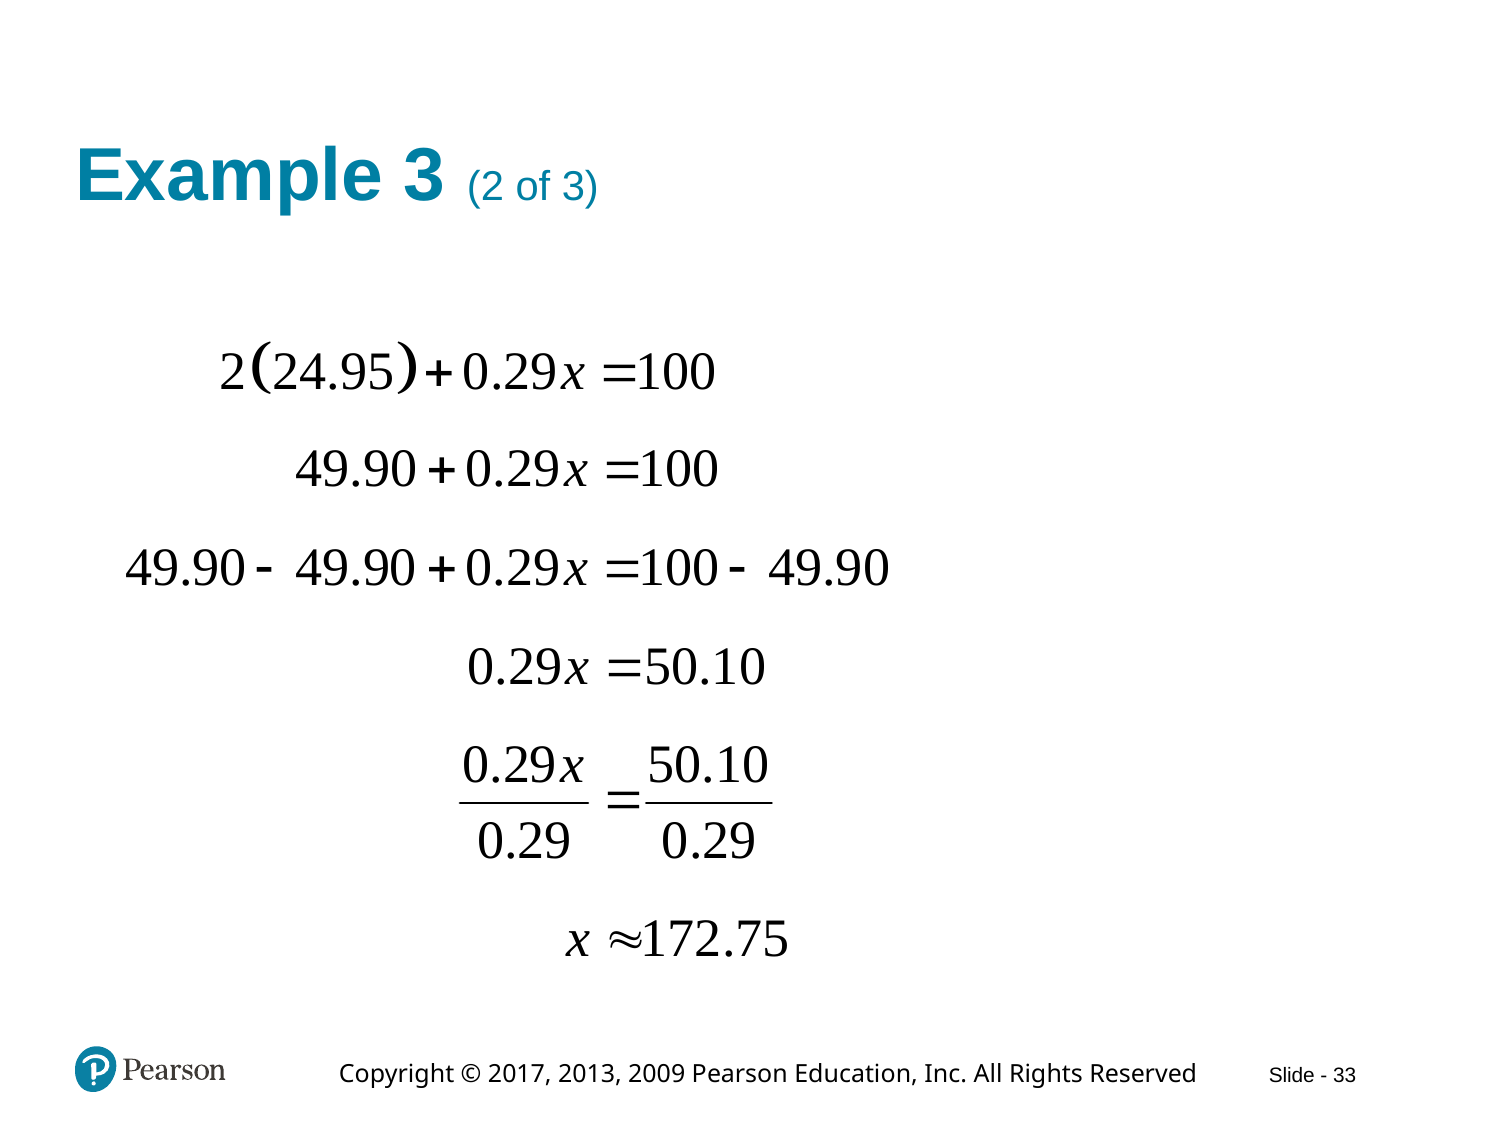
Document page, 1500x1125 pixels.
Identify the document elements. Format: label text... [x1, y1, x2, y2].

chart [215, 337, 720, 415]
chart [292, 445, 724, 494]
chart [121, 544, 893, 592]
title Example 3 (2 of 3) [75, 35, 1425, 216]
chart [455, 735, 777, 865]
chart [560, 914, 792, 963]
chart [465, 643, 770, 691]
